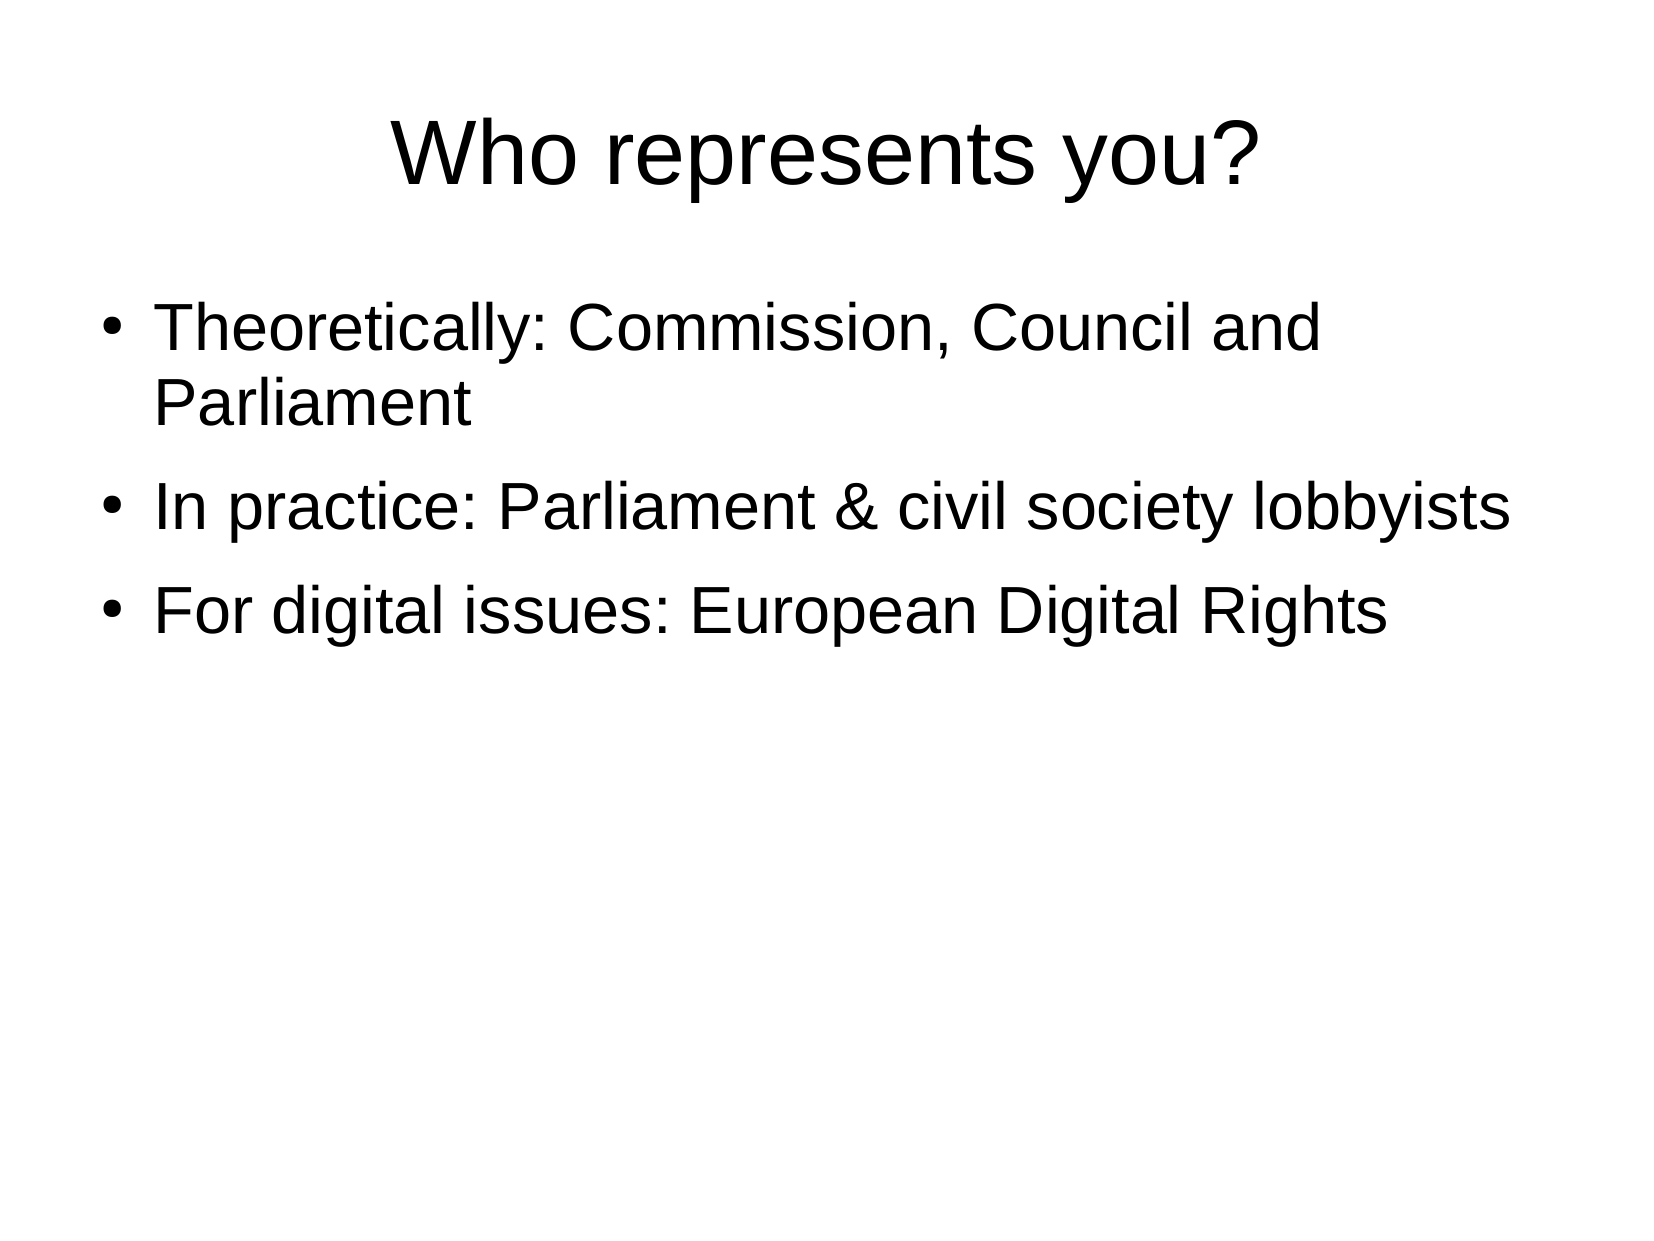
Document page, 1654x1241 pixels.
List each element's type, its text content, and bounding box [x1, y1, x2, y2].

list Theoretically: Commission, Council and Parliament In practice: Parliament & civil society lobbyists For digital issues: European Digital Rights [82, 290, 1571, 1109]
title Who represents you? [82, 49, 1571, 257]
